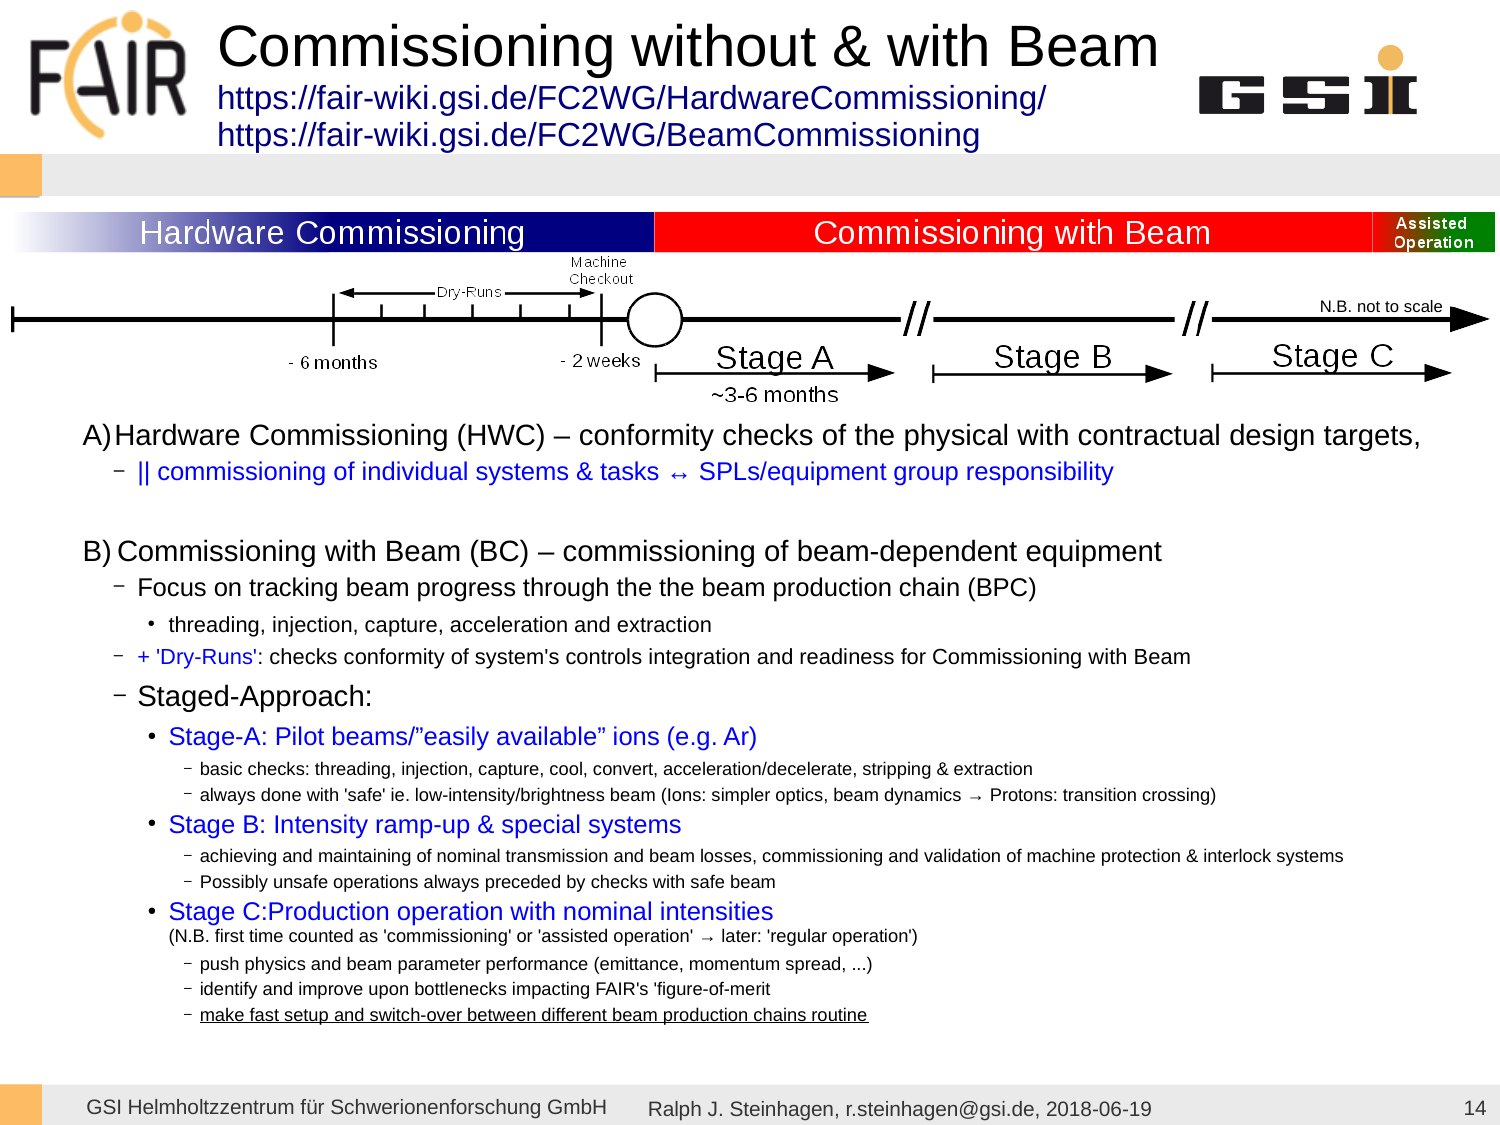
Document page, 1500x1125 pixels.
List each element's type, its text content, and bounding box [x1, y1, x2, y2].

picture [1197, 42, 1419, 117]
title Commissioning without & with Beam https://fair-wiki.gsi.de/FC2WG/HardwareCommissioning/ https://fair-wiki.gsi.de/FC2WG/BeamCommissioning [217, 14, 1180, 154]
picture [10, 212, 1495, 402]
list Hardware Commissioning (HWC) – conformity checks of the physical with contractual design targets, || commissioning of individual systems & tasks ↔ SPLs/equipment group responsibility Commissioning with Beam (BC) – commissioning of beam-dependent equipment Focus on tracking beam progress through the the beam production chain (BPC) threading, injection, capture, acceleration and extraction + 'Dry-Runs': checks conformity of system's controls integration and readiness for Commissioning with Beam Staged-Approach: Stage-A: Pilot beams/”easily available” ions (e.g. Ar) basic checks: threading, injection, capture, cool, convert, acceleration/decelerate, stripping & extraction always done with 'safe' ie. low-intensity/brightness beam (Ions: simpler optics, beam dynamics → Protons: transition crossing) Stage B: Intensity ramp-up & special systems achieving and maintaining of nominal transmission and beam losses, commissioning and validation of machine protection & interlock systems Possibly unsafe operations always preceded by checks with safe beam Stage C:Production operation with nominal intensities (N.B. first time counted as 'commissioning' or 'assisted operation' → later: 'regular operation') push physics and beam parameter performance (emittance, momentum spread, ...) identify and improve upon bottlenecks impacting FAIR's 'figure-of-merit make fast setup and switch-over between different beam production chains routine [75, 419, 1425, 1063]
picture [30, 9, 187, 141]
text_box N.B. not to scale [1305, 289, 1459, 324]
